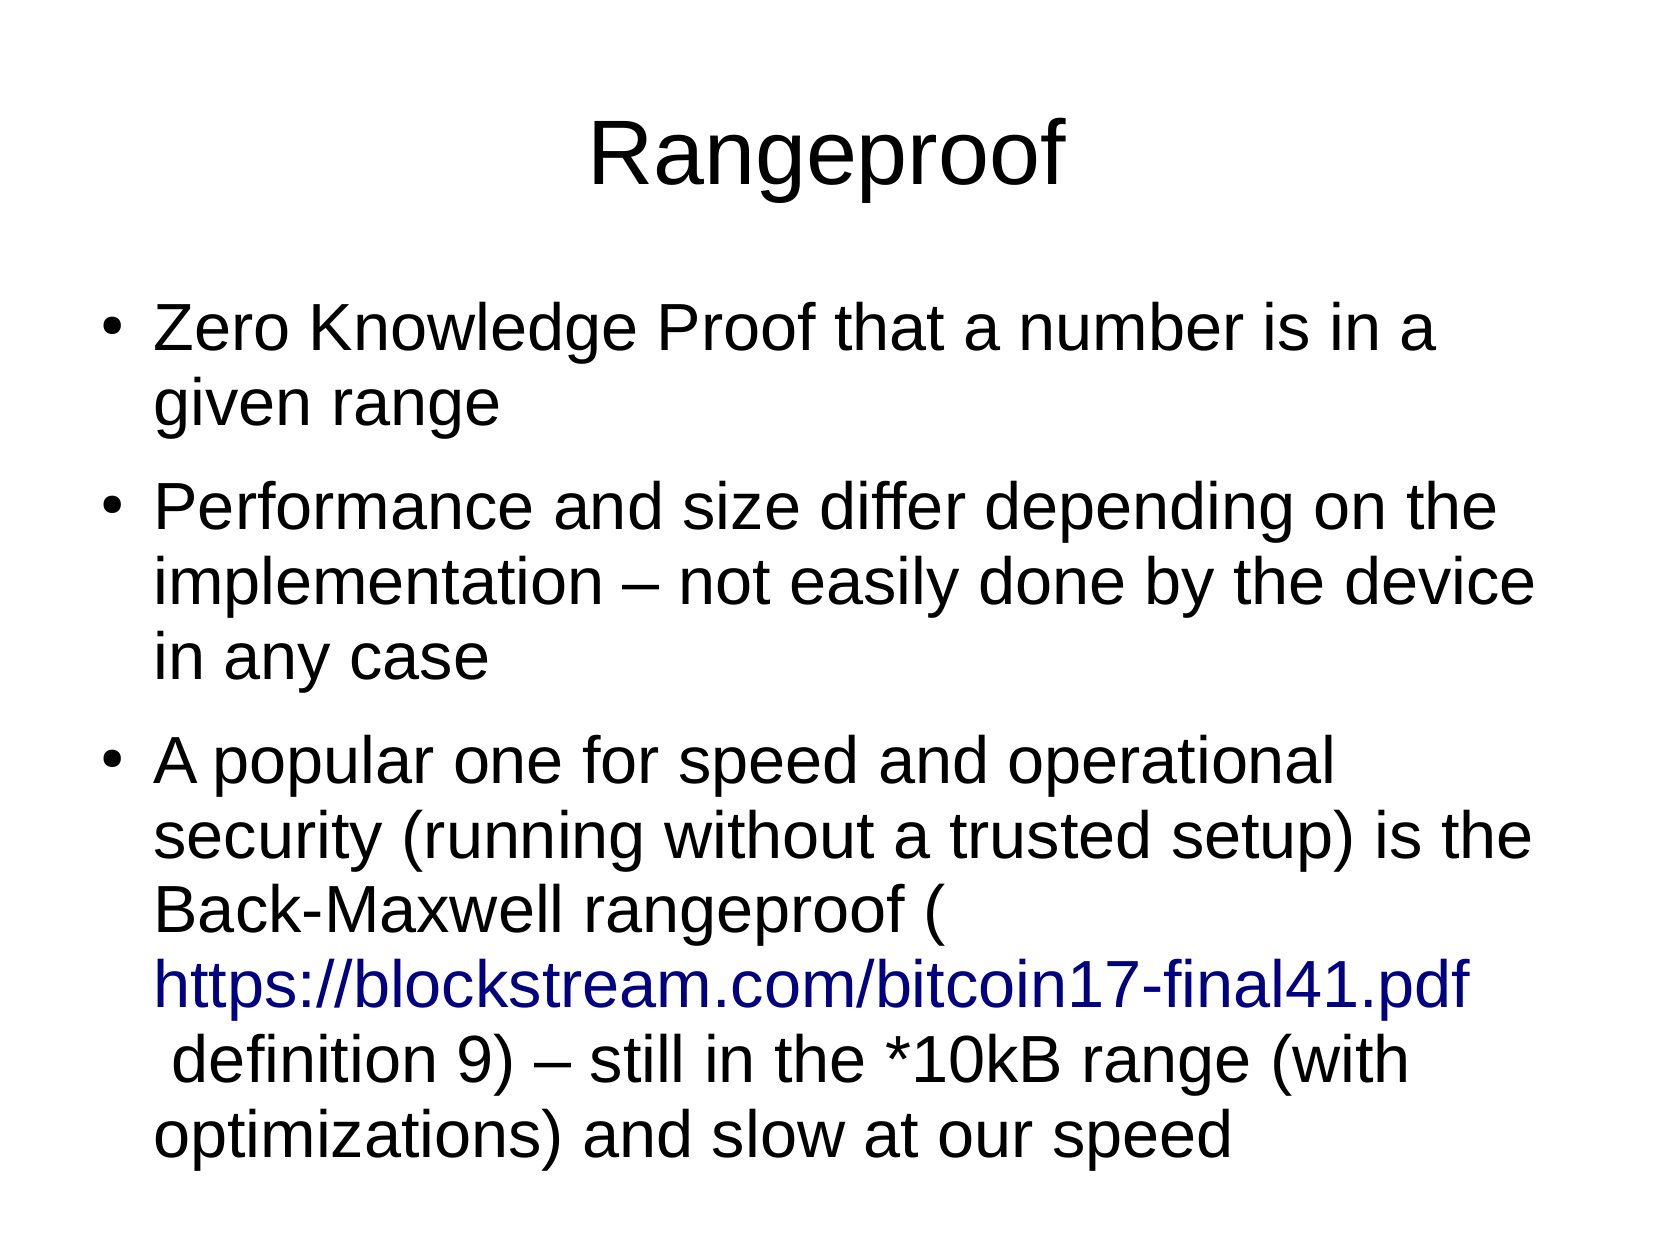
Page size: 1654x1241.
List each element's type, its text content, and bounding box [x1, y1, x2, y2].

list Zero Knowledge Proof that a number is in a given range Performance and size differ depending on the implementation – not easily done by the device in any case A popular one for speed and operational security (running without a trusted setup) is the Back-Maxwell rangeproof (https://blockstream.com/bitcoin17-final41.pdf definition 9) – still in the *10kB range (with optimizations) and slow at our speed [82, 290, 1571, 1172]
title Rangeproof [82, 49, 1571, 257]
